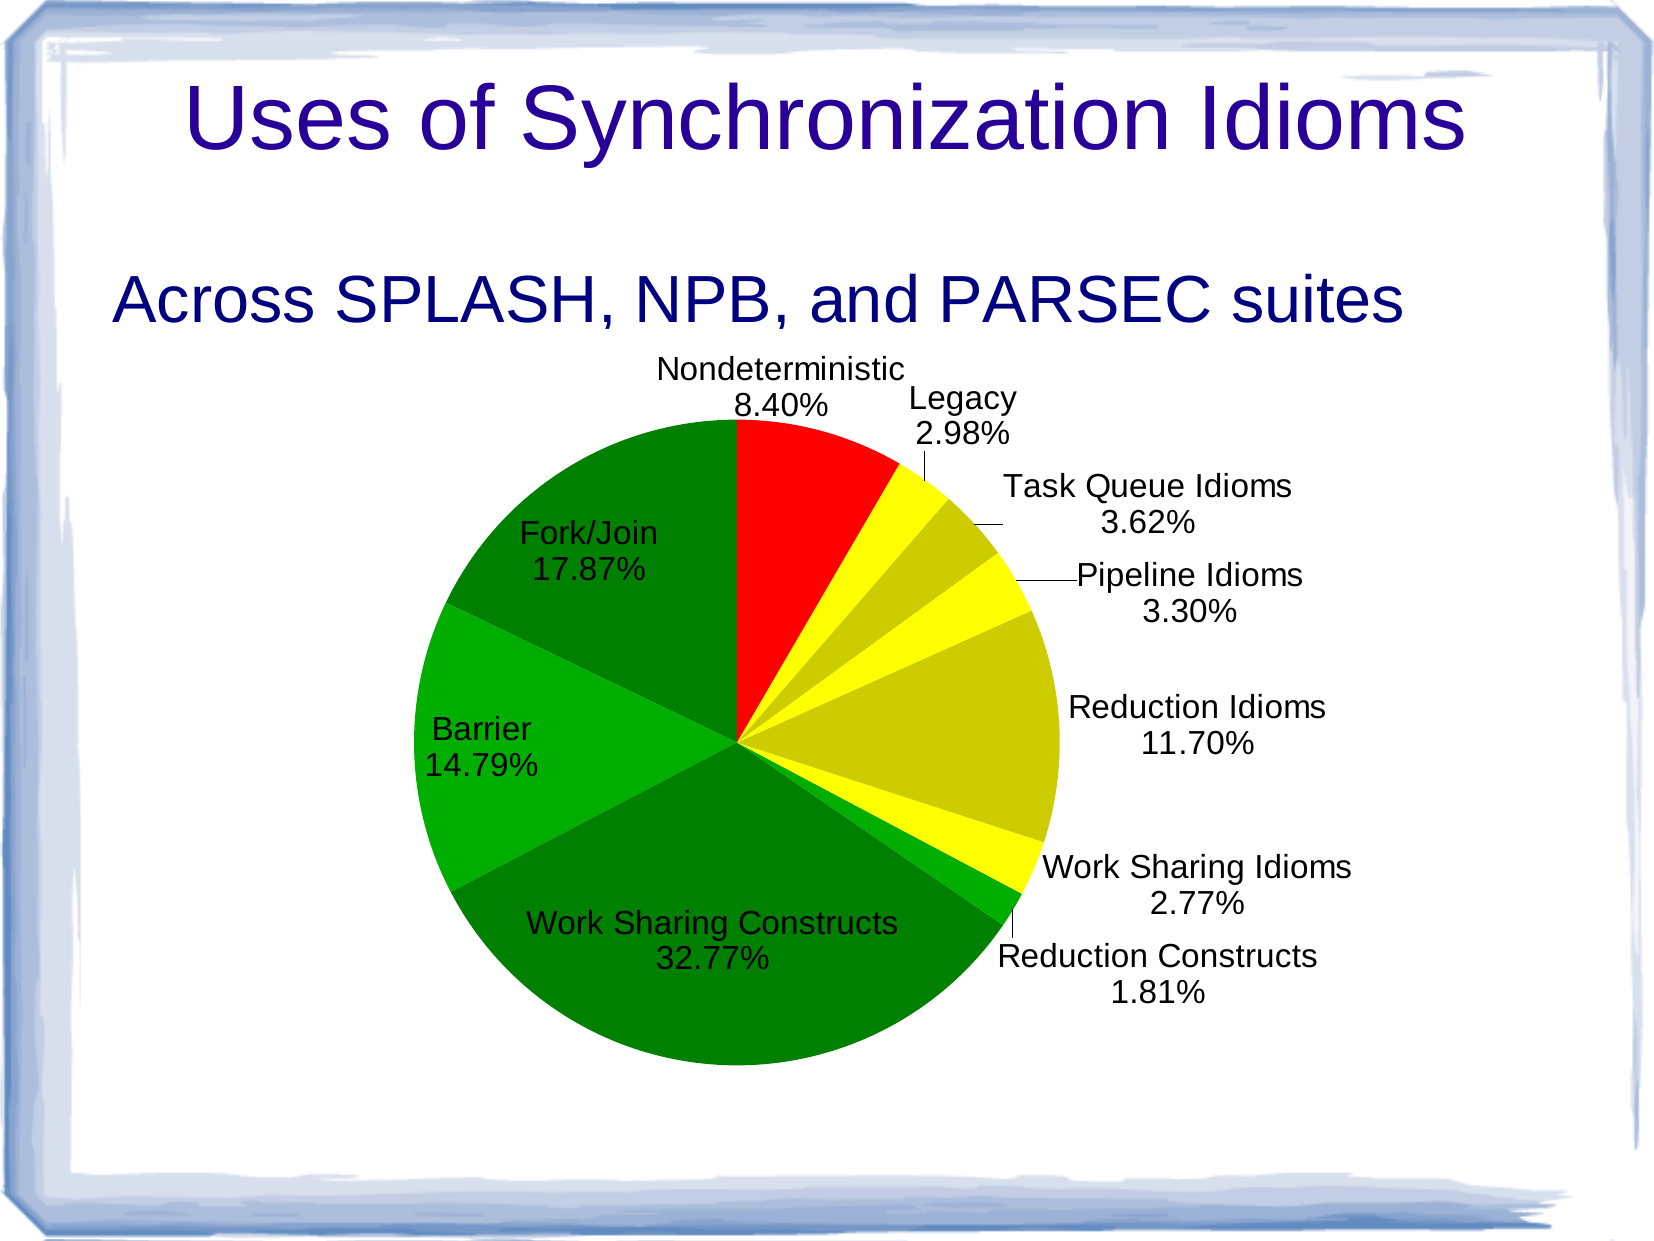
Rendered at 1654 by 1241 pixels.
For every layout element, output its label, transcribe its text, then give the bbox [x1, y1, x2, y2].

chart [80, 328, 1576, 1163]
title Uses of Synchronization Idioms [82, 48, 1571, 188]
list Across SPLASH, NPB, and PARSEC suites [112, 262, 1566, 328]
picture [0, 0, 1654, 1241]
